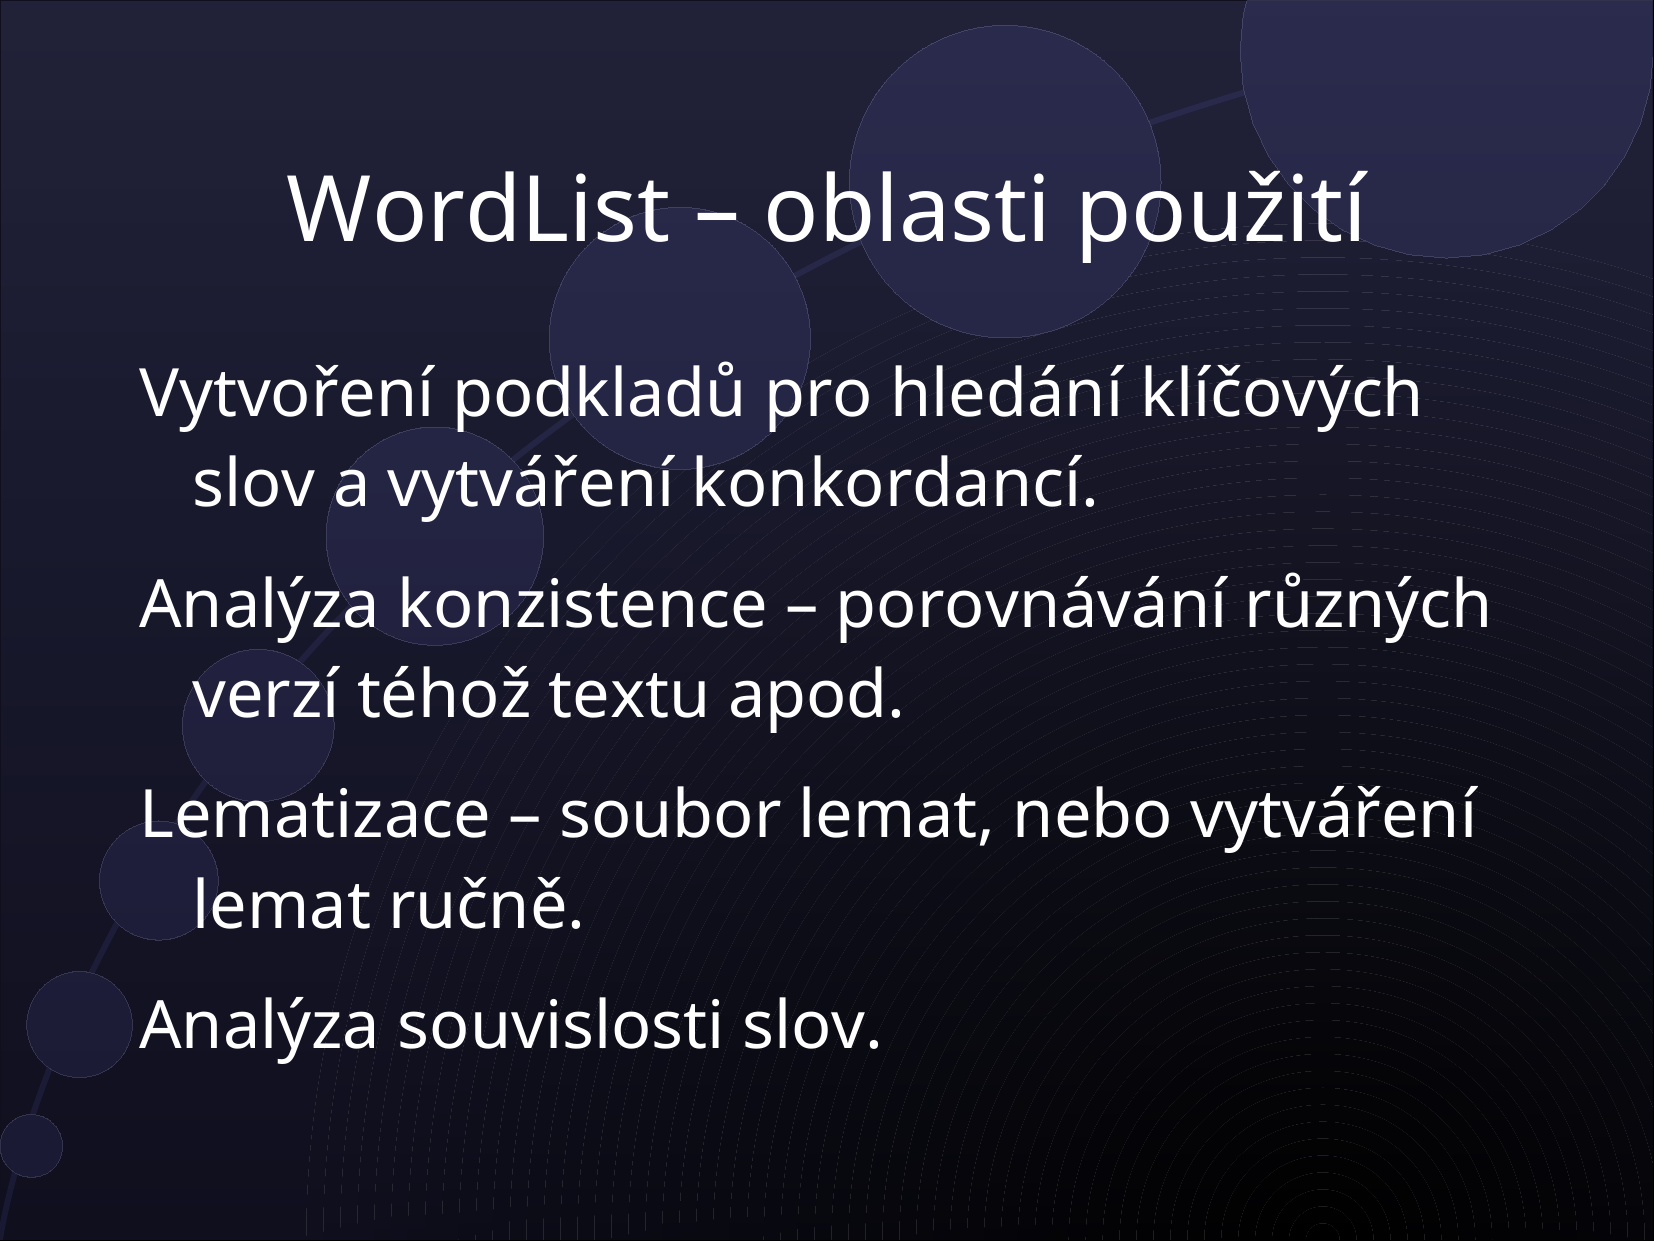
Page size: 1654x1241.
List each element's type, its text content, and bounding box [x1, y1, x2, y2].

title WordList – oblasti použití [121, 102, 1534, 311]
list Vytvoření podkladů pro hledání klíčových slov a vytváření konkordancí. Analýza konzistence – porovnávání různých verzí téhož textu apod. Lematizace – soubor lemat, nebo vytváření lemat ručně. Analýza souvislosti slov. [121, 344, 1534, 1127]
